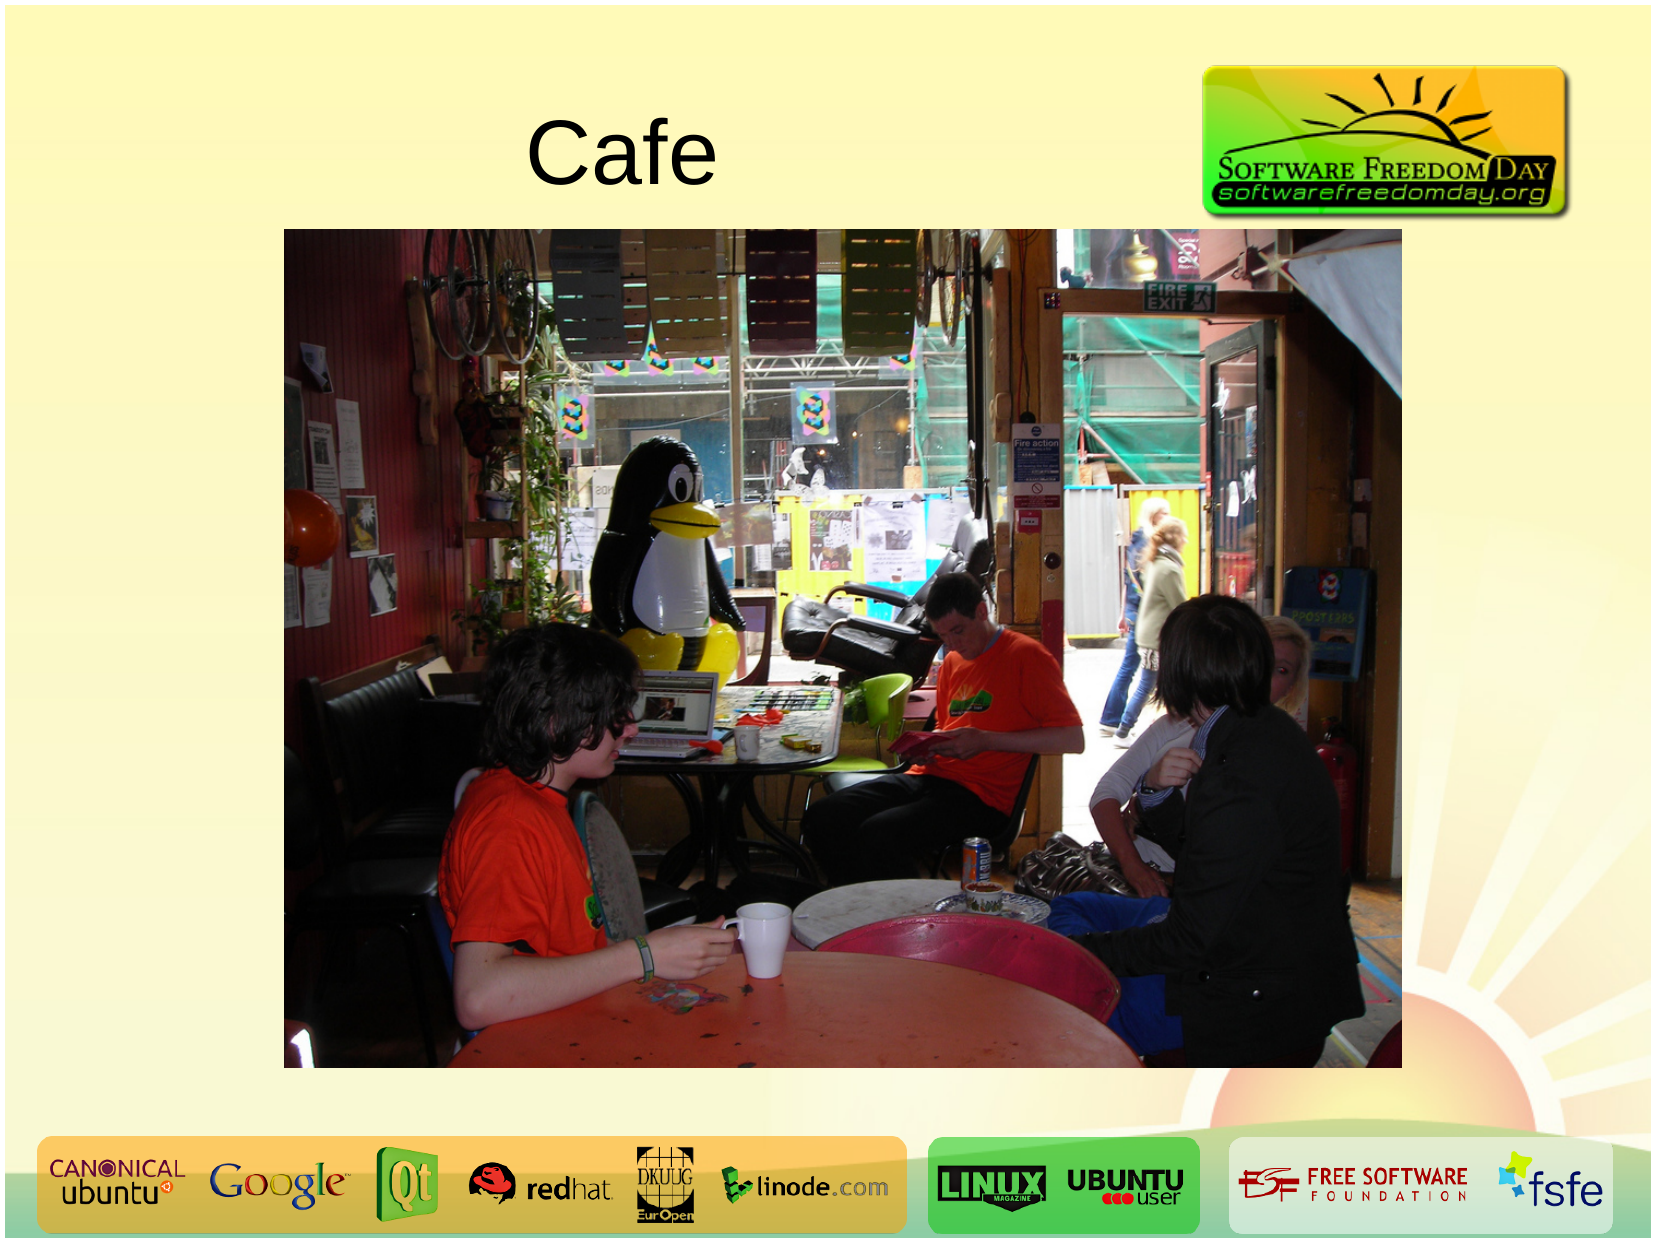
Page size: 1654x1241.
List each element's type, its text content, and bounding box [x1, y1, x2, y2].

title Cafe [82, 49, 1163, 257]
picture [5, 5, 1651, 1238]
